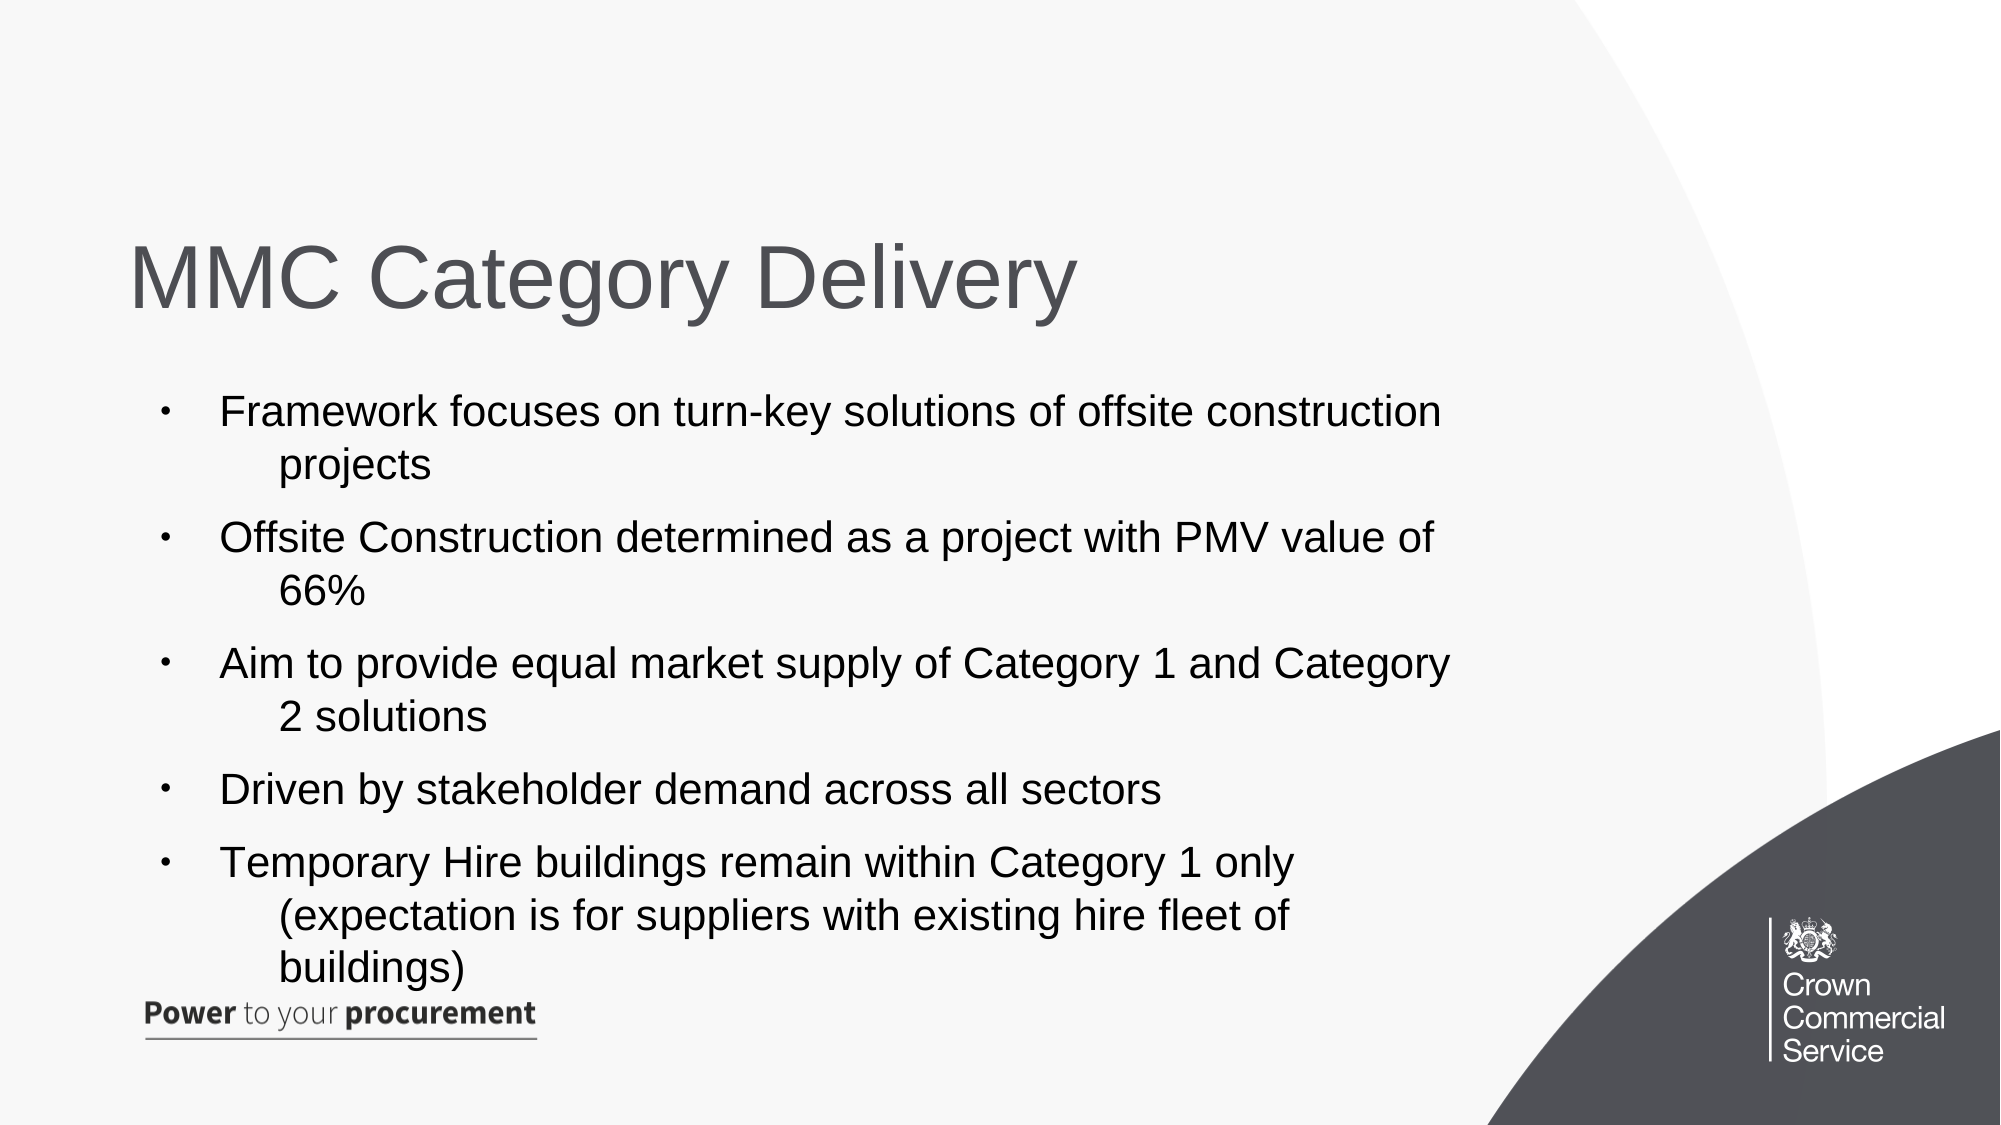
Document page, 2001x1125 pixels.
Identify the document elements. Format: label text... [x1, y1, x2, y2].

subtitle Framework focuses on turn-key solutions of offsite construction projects Offsite Construction determined as a project with PMV value of 66% Aim to provide equal market supply of Category 1 and Category 2 solutions Driven by stakeholder demand across all sectors Temporary Hire buildings remain within Category 1 only (expectation is for suppliers with existing hire fleet of buildings) [128, 383, 1465, 1063]
title MMC Category Delivery [128, 219, 1922, 358]
